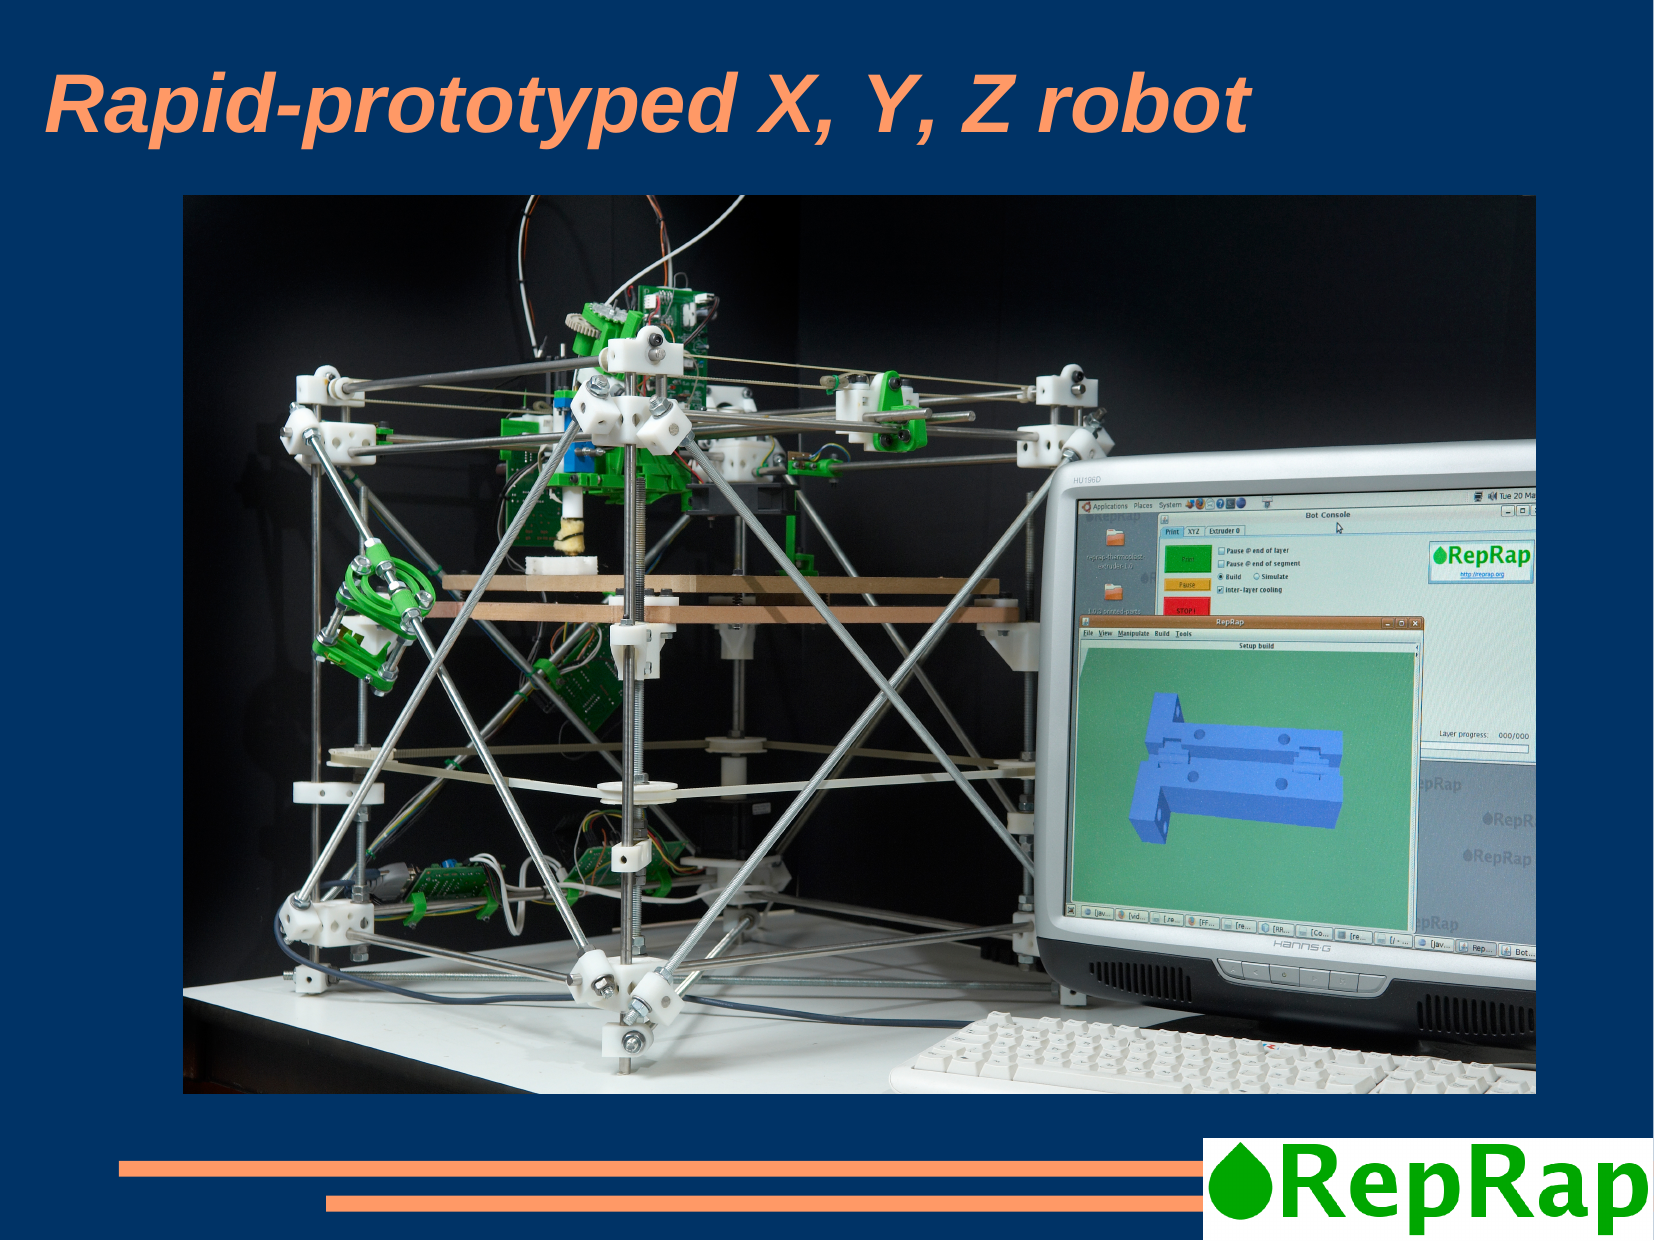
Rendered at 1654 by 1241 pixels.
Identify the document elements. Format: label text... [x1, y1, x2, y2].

title Rapid-prototyped X, Y, Z robot [44, 0, 1574, 208]
picture [1203, 1138, 1654, 1241]
picture [183, 195, 1536, 1094]
